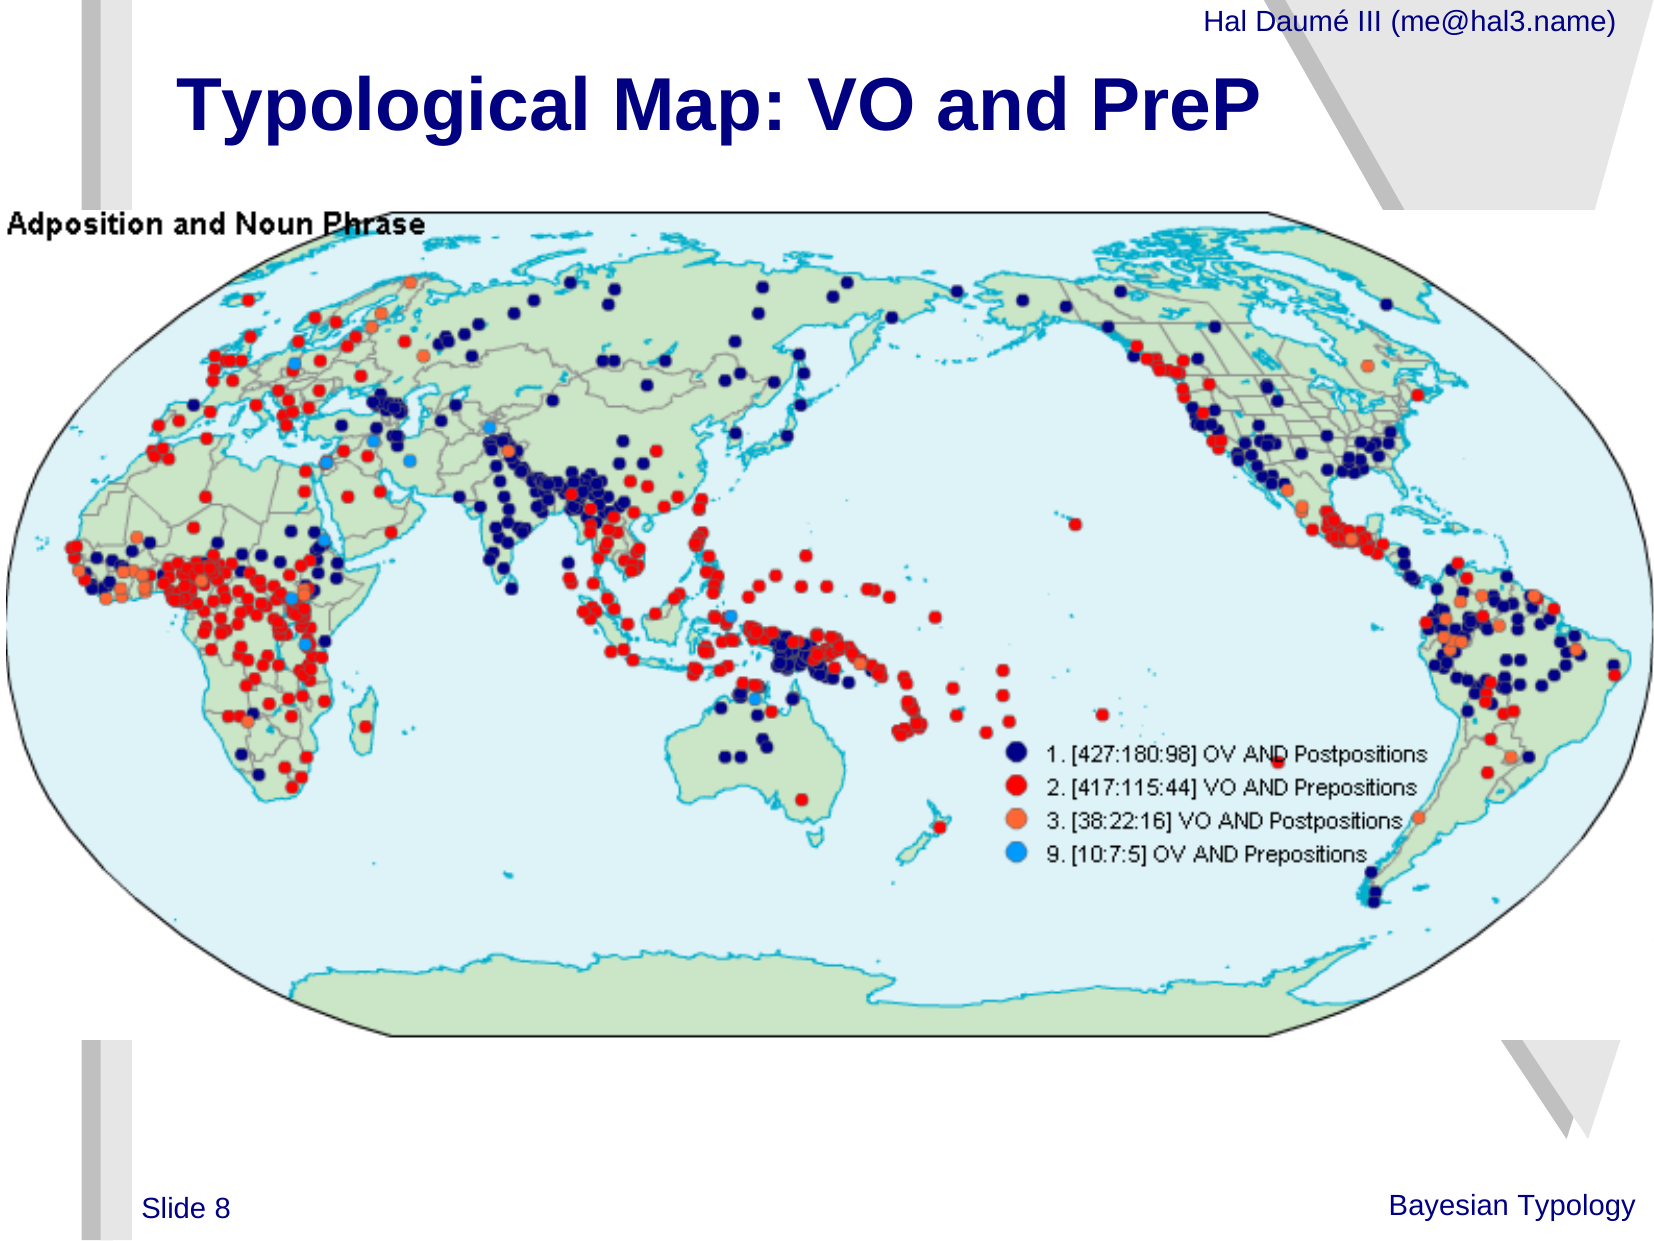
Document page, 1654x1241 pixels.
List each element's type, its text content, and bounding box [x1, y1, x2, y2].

title Typological Map: VO and PreP [176, 44, 1509, 166]
picture [6, 210, 1654, 1040]
